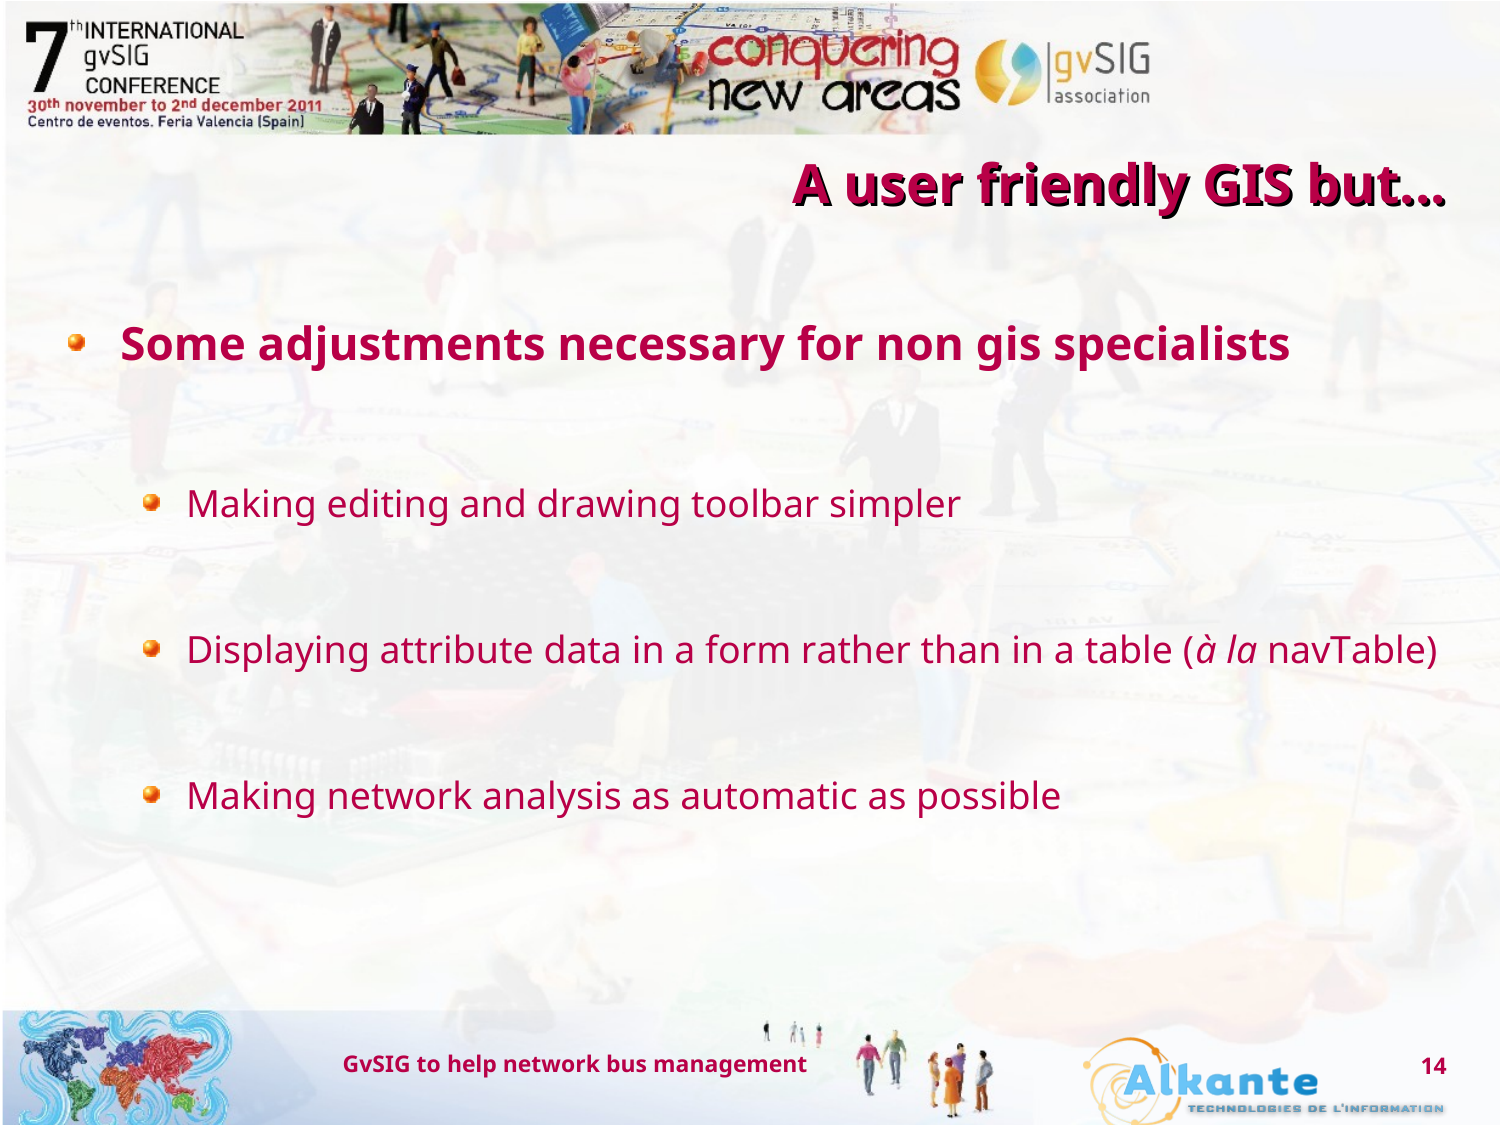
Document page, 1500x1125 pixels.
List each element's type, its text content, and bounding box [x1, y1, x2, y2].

picture [2, 1, 1500, 1125]
title A user friendly GIS but... [472, 98, 1447, 254]
list Some adjustments necessary for non gis specialists Making editing and drawing toolbar simpler Displaying attribute data in a form rather than in a table (à la navTable) Making network analysis as automatic as possible [68, 301, 1447, 1044]
